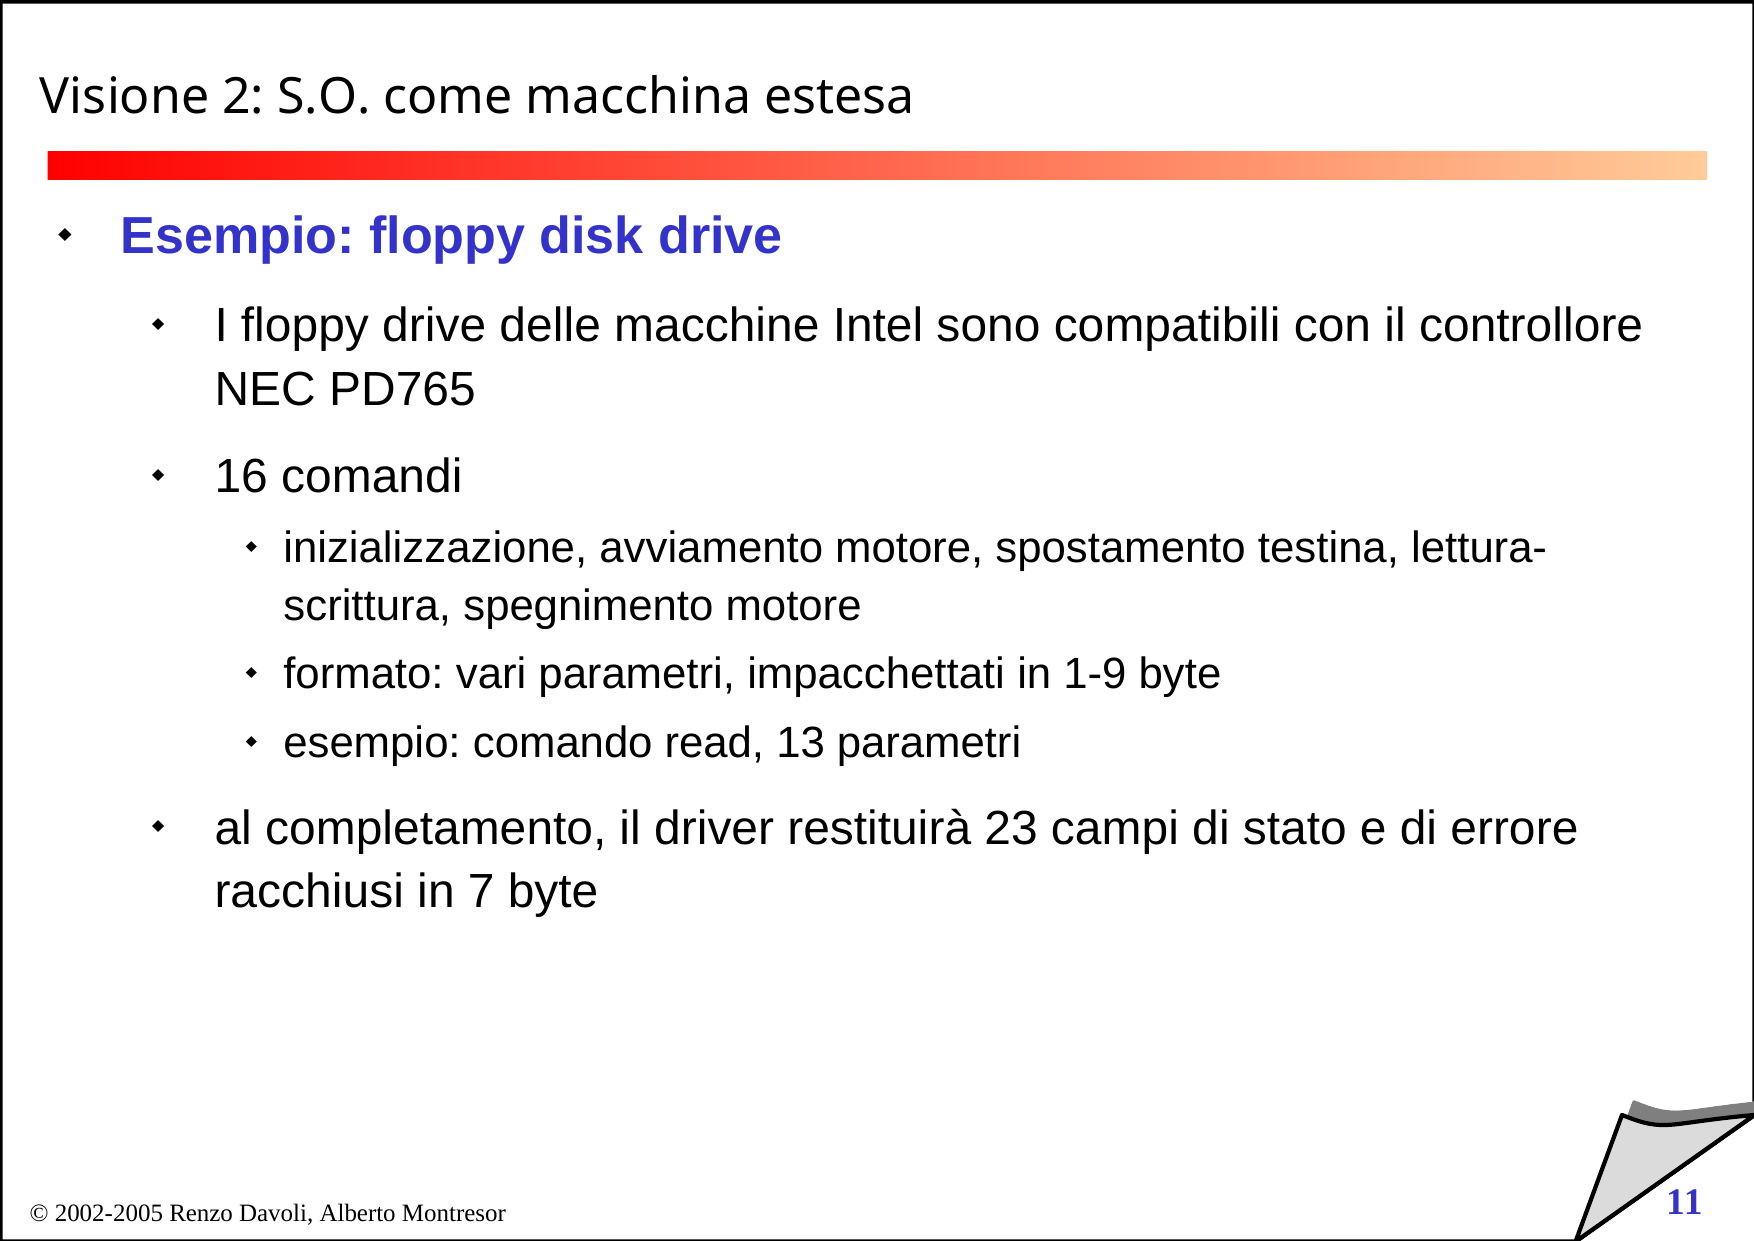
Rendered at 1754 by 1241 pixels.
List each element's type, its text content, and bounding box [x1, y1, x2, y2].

list Esempio: floppy disk drive I floppy drive delle macchine Intel sono compatibili con il controllore NEC PD765 16 comandi inizializzazione, avviamento motore, spostamento testina, lettura-scrittura, spegnimento motore formato: vari parametri, impacchettati in 1-9 byte esempio: comando read, 13 parametri al completamento, il driver restituirà 23 campi di stato e di errore racchiusi in 7 byte [58, 206, 1696, 1011]
title Visione 2: S.O. come macchina estesa [40, 49, 1713, 144]
